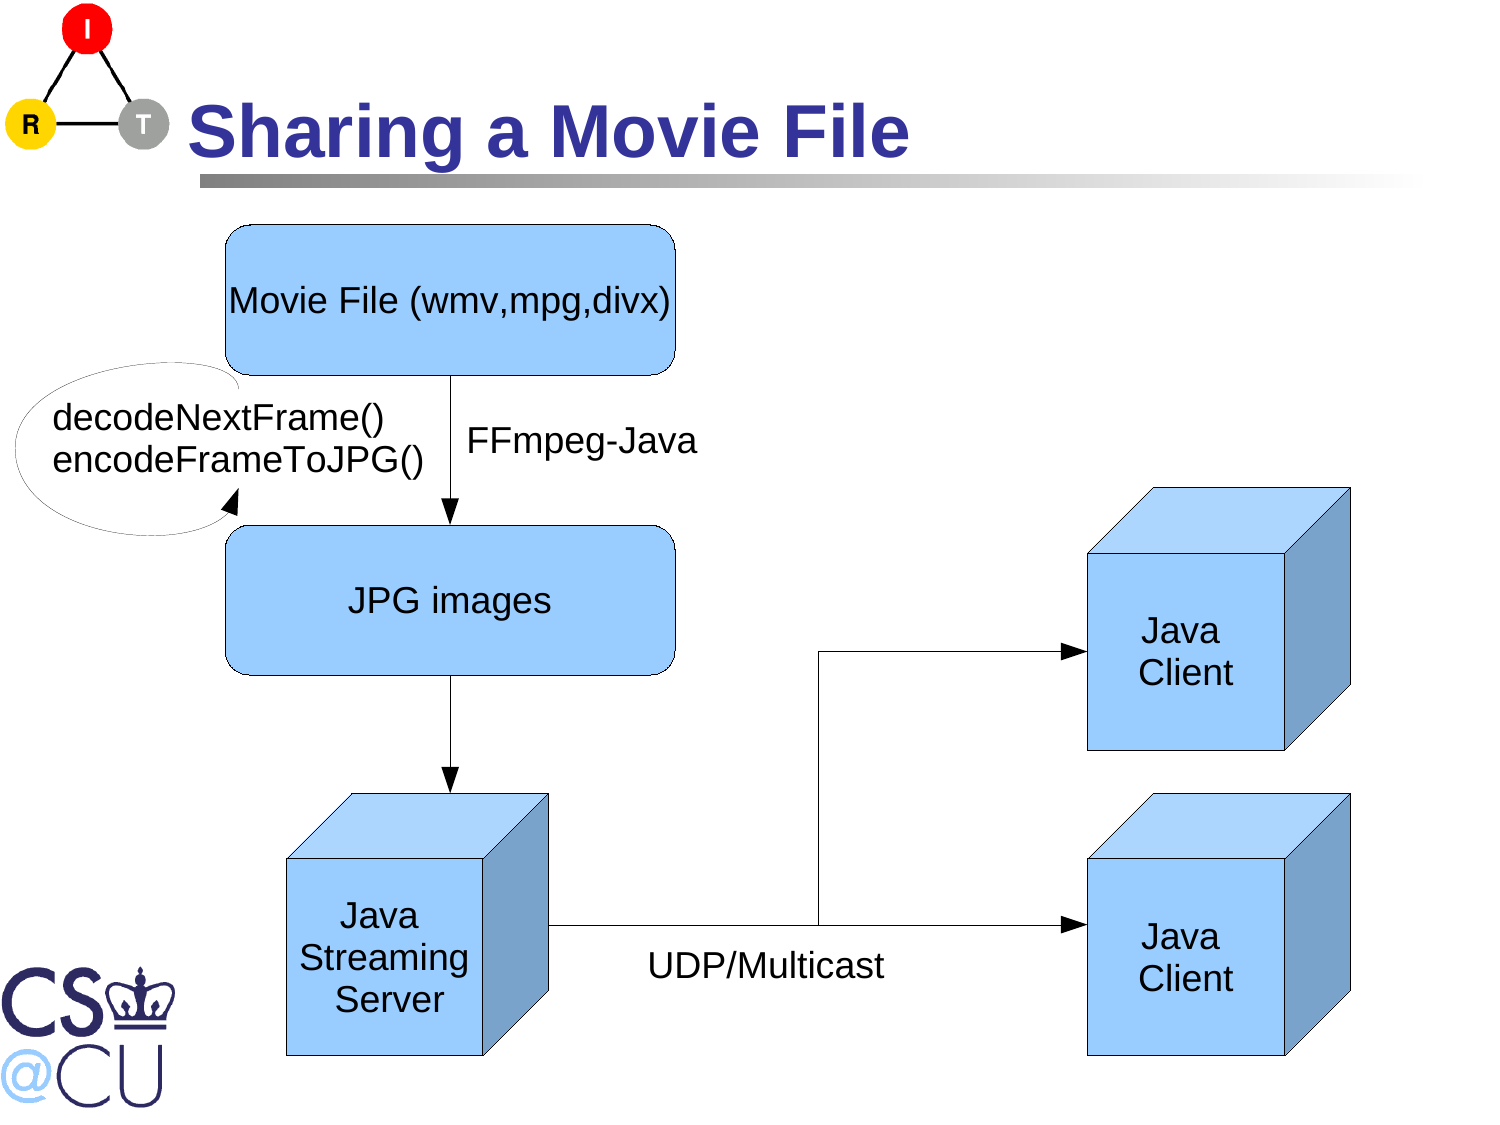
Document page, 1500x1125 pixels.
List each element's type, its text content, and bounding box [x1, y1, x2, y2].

text_box Java Streaming Server [286, 859, 482, 1056]
text_box decodeNextFrame() encodeFrameToJPG() [37, 389, 436, 488]
title Sharing a Movie File [187, 44, 1463, 218]
picture [0, 0, 173, 154]
text_box JPG images [225, 525, 676, 676]
picture [0, 949, 175, 1125]
text_box Java Client [1087, 554, 1284, 751]
text_box FFmpeg-Java [451, 412, 713, 470]
text_box UDP/Multicast [632, 937, 901, 995]
text_box Java Client [1087, 859, 1284, 1056]
text_box Movie File (wmv,mpg,divx) [225, 224, 676, 376]
